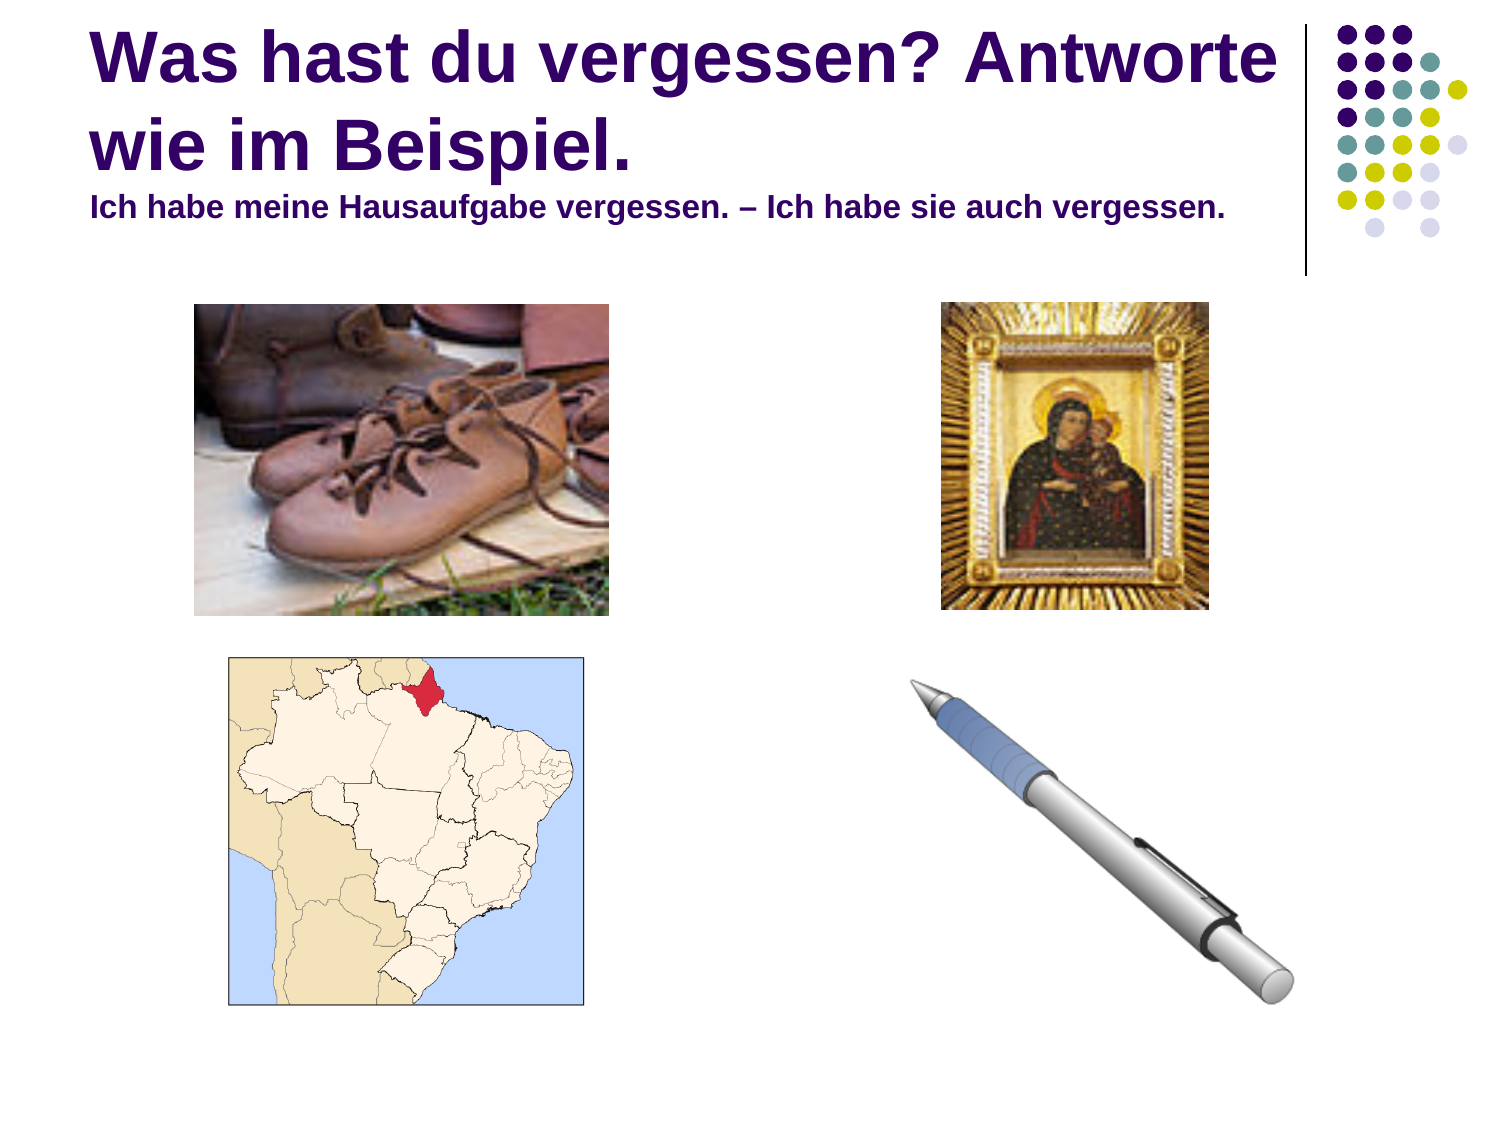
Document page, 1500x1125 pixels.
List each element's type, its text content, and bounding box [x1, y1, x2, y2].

picture [194, 304, 609, 616]
title Was hast du vergessen? Antworte wie im Beispiel. Ich habe meine Hausaufgabe vergessen. – Ich habe sie auch vergessen. [74, 2, 1313, 233]
picture [941, 302, 1209, 610]
picture [227, 656, 585, 1006]
picture [903, 677, 1306, 1006]
